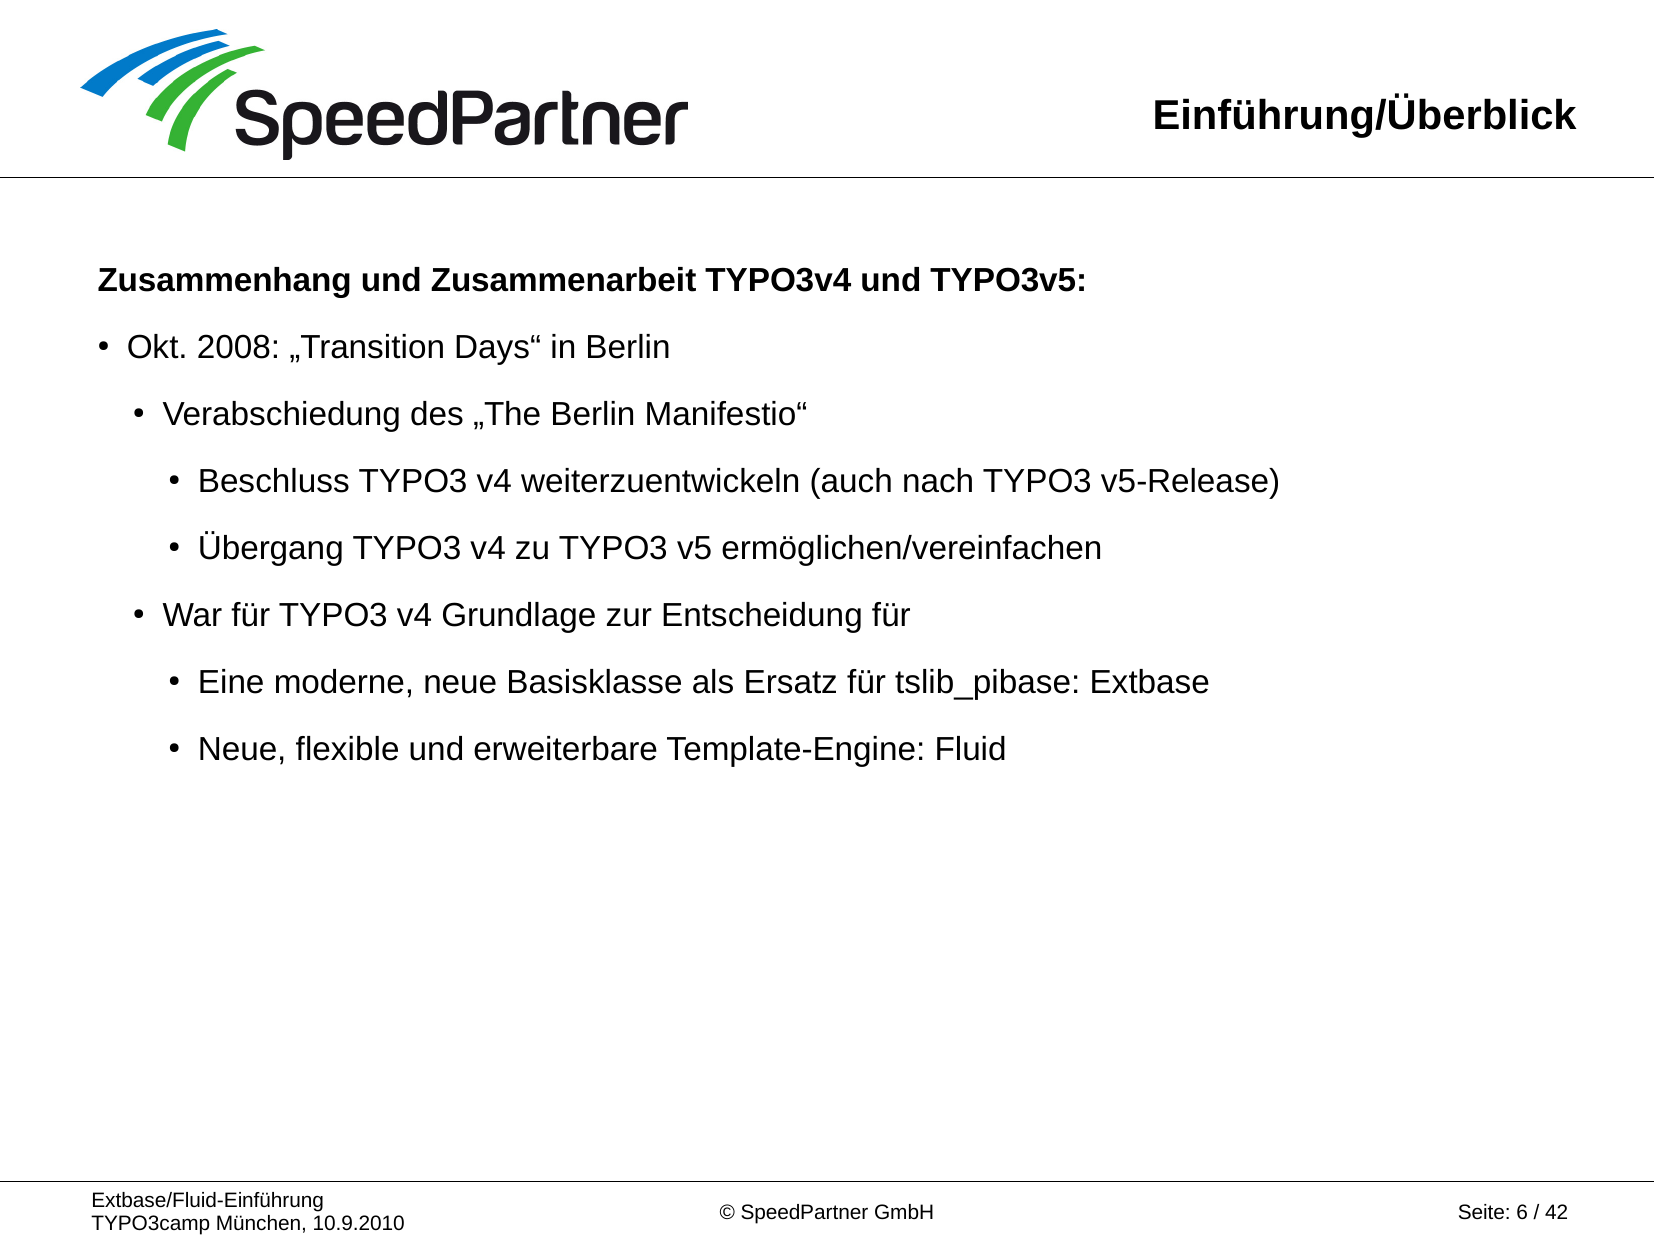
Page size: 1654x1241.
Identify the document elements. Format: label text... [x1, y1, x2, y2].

text_box Zusammenhang und Zusammenarbeit TYPO3v4 und TYPO3v5: Okt. 2008: „Transition Days“ in Berlin Verabschiedung des „The Berlin Manifestio“ Beschluss TYPO3 v4 weiterzuentwickeln (auch nach TYPO3 v5-Release) Übergang TYPO3 v4 zu TYPO3 v5 ermöglichen/vereinfachen War für TYPO3 v4 Grundlage zur Entscheidung für Eine moderne, neue Basisklasse als Ersatz für tslib_pibase: Extbase Neue, flexible und erweiterbare Template-Engine: Fluid [82, 253, 1565, 1151]
title Einführung/Überblick [590, 70, 1577, 160]
picture [80, 29, 688, 160]
